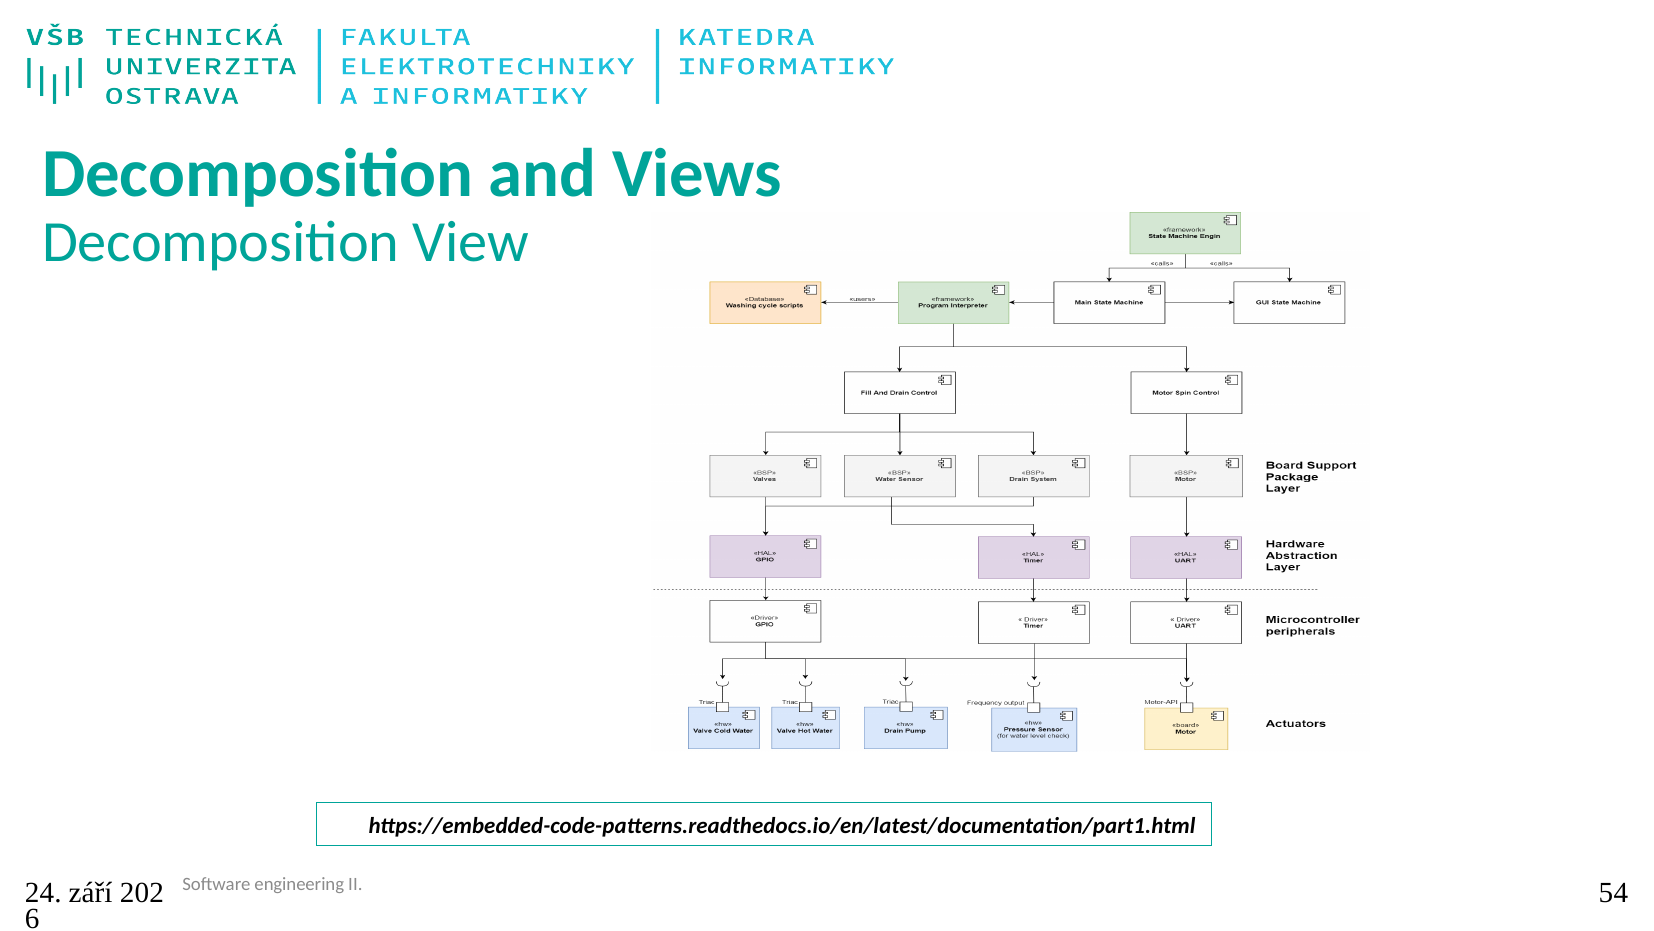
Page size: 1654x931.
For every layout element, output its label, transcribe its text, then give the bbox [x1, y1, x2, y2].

title Decomposition and Views Decomposition View [27, 142, 1628, 282]
picture [651, 212, 1370, 752]
text_box https://embedded-code-patterns.readthedocs.io/en/latest/documentation/part1.html [316, 802, 1212, 846]
picture [26, 23, 894, 104]
footer Software engineering II. [167, 862, 1516, 904]
